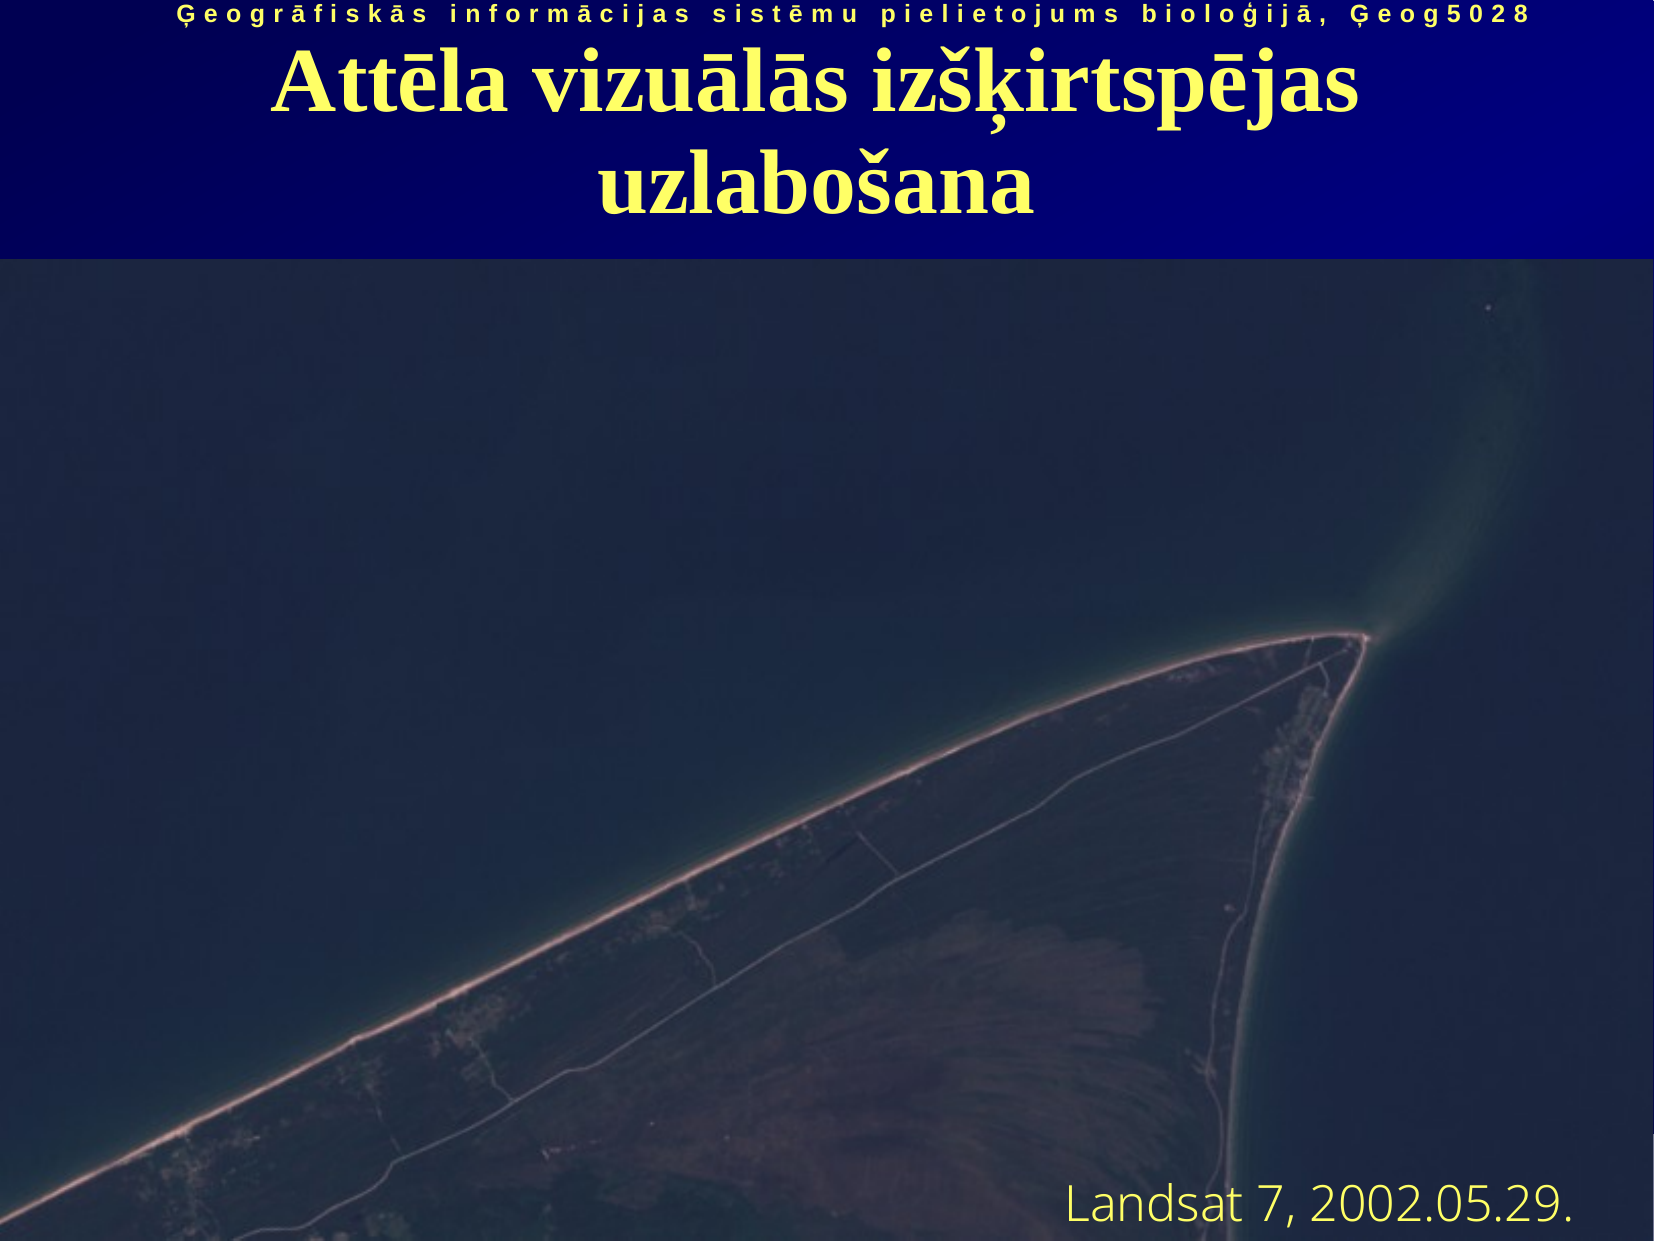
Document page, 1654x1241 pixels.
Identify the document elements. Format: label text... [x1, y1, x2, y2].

text_box Landsat 7, 2002.05.29. [1011, 1167, 1637, 1225]
picture [0, 259, 1654, 1241]
title Attēla vizuālās izšķirtspējas uzlabošana [110, 24, 1523, 240]
